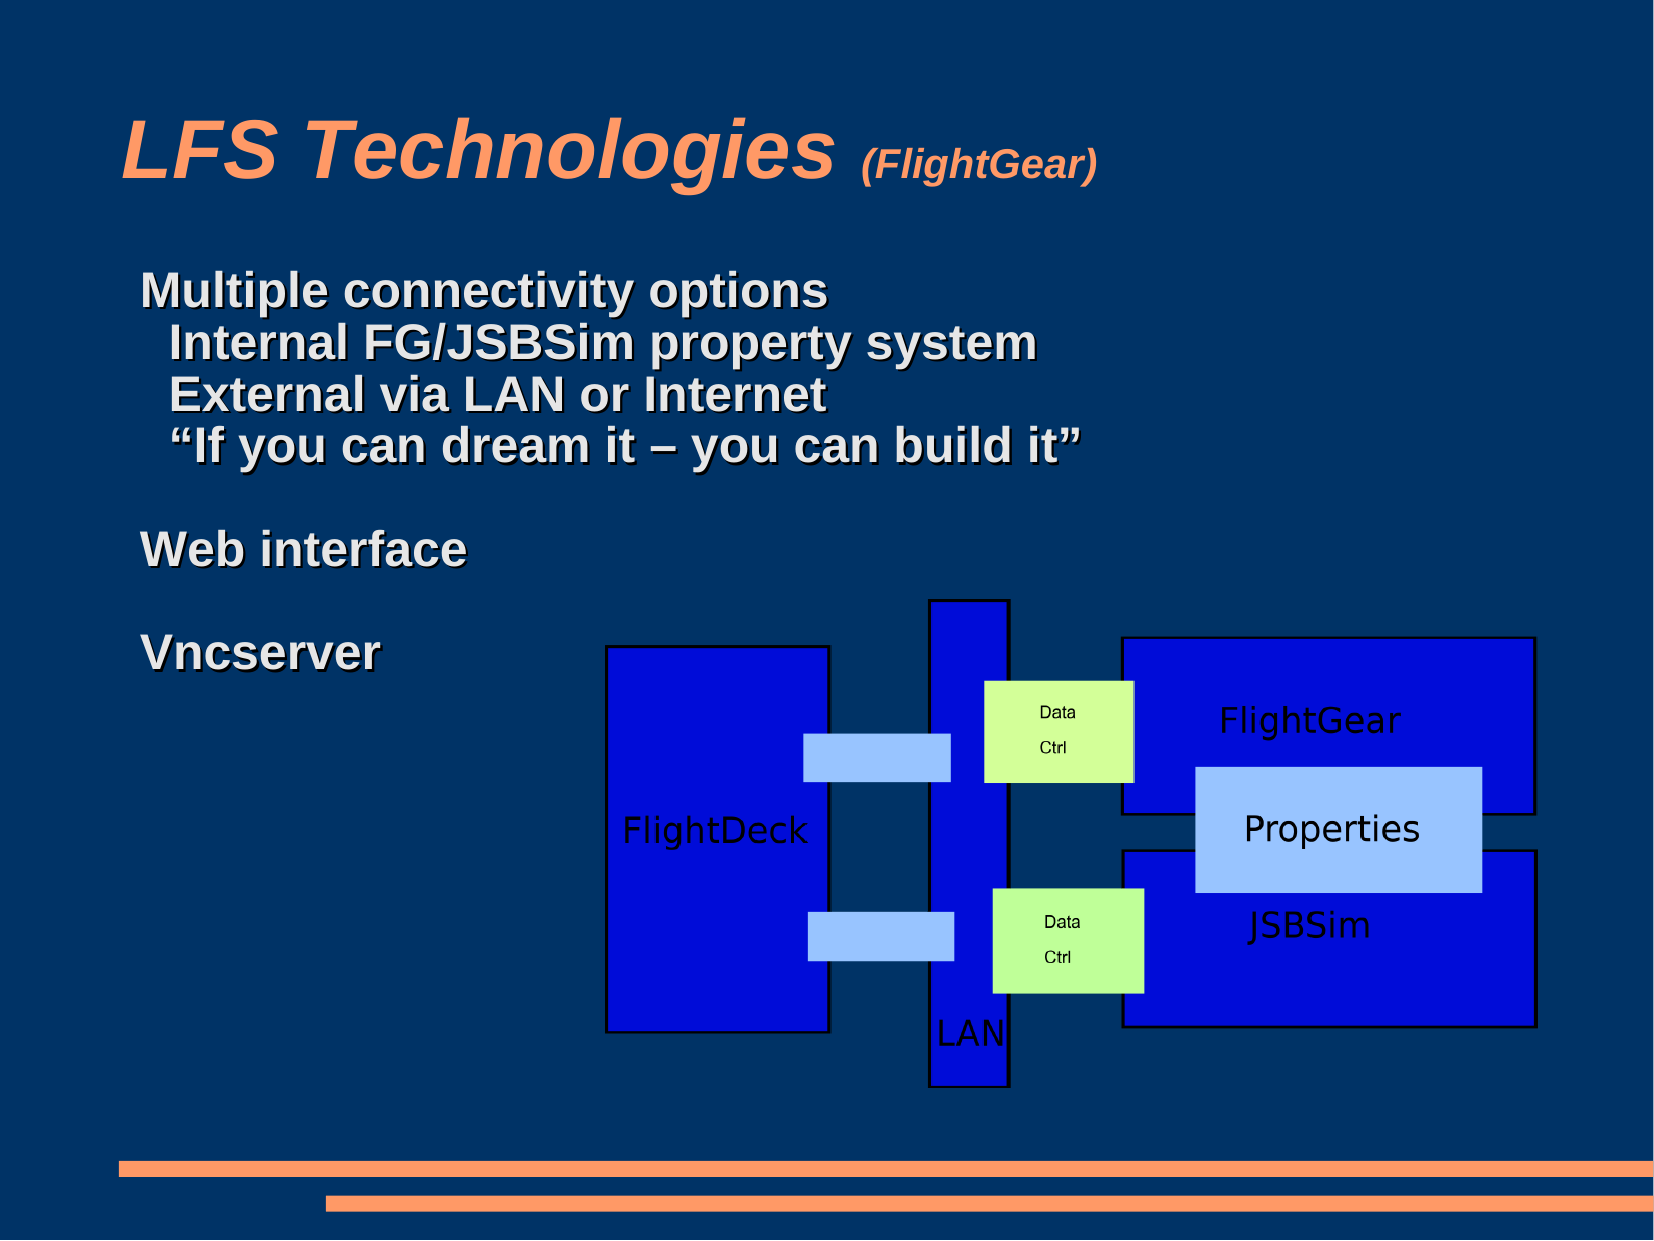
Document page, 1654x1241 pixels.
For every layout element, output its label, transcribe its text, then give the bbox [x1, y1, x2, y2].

picture [605, 599, 1538, 1088]
list Multiple connectivity options Internal FG/JSBSim property system External via LAN or Internet “If you can dream it – you can build it” Web interface Vncserver [122, 262, 1388, 1073]
title LFS Technologies (FlightGear)‏ [121, 46, 1534, 254]
